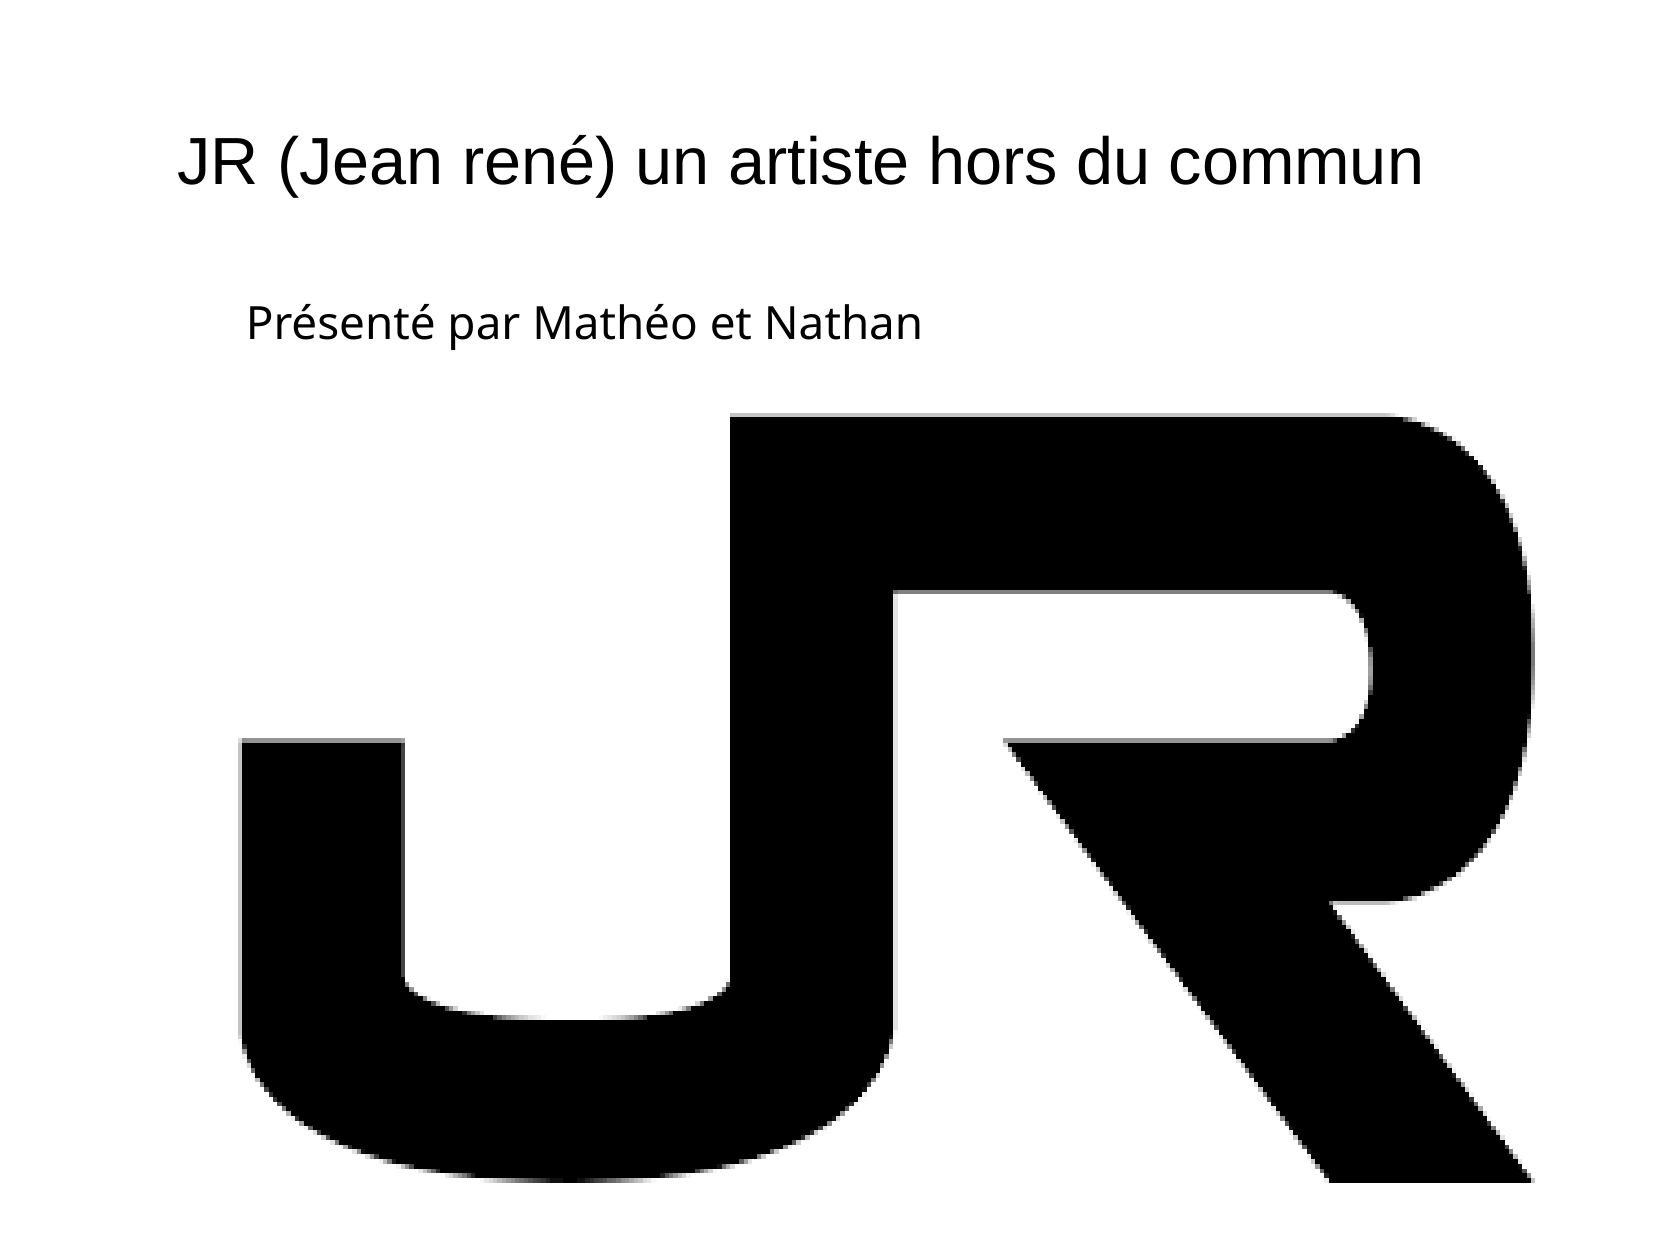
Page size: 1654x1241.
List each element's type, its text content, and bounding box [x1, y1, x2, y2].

picture [212, 413, 1571, 1193]
title JR (Jean rené) un artiste hors du commun [82, 49, 1571, 257]
text_box Présenté par Mathéo et Nathan [59, 283, 1111, 347]
